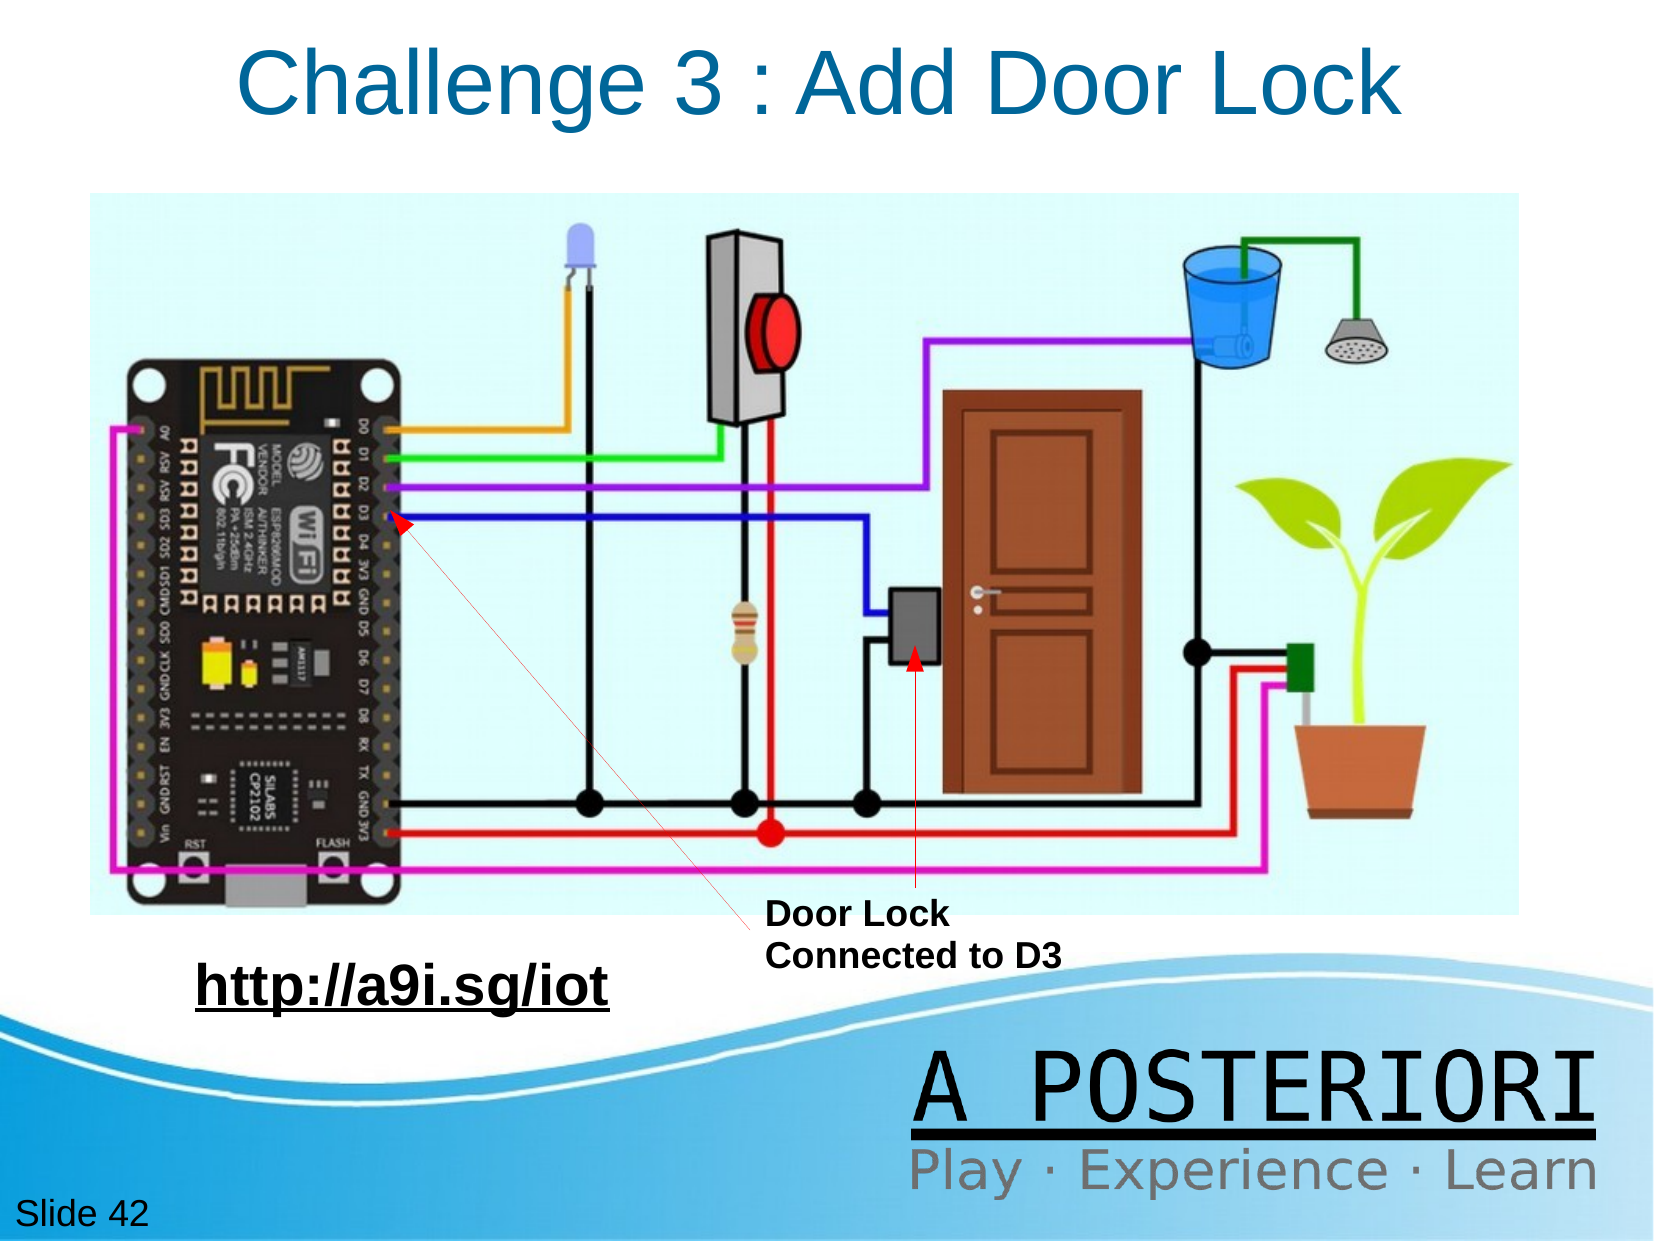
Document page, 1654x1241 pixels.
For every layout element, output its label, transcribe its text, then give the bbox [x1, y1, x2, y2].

text_box http://a9i.sg/iot [180, 945, 631, 1090]
text_box Door Lock Connected to D3 [750, 885, 1140, 1025]
picture [90, 193, 1519, 916]
picture [0, 952, 1654, 1241]
title Challenge 3 : Add Door Lock [75, 30, 1564, 135]
